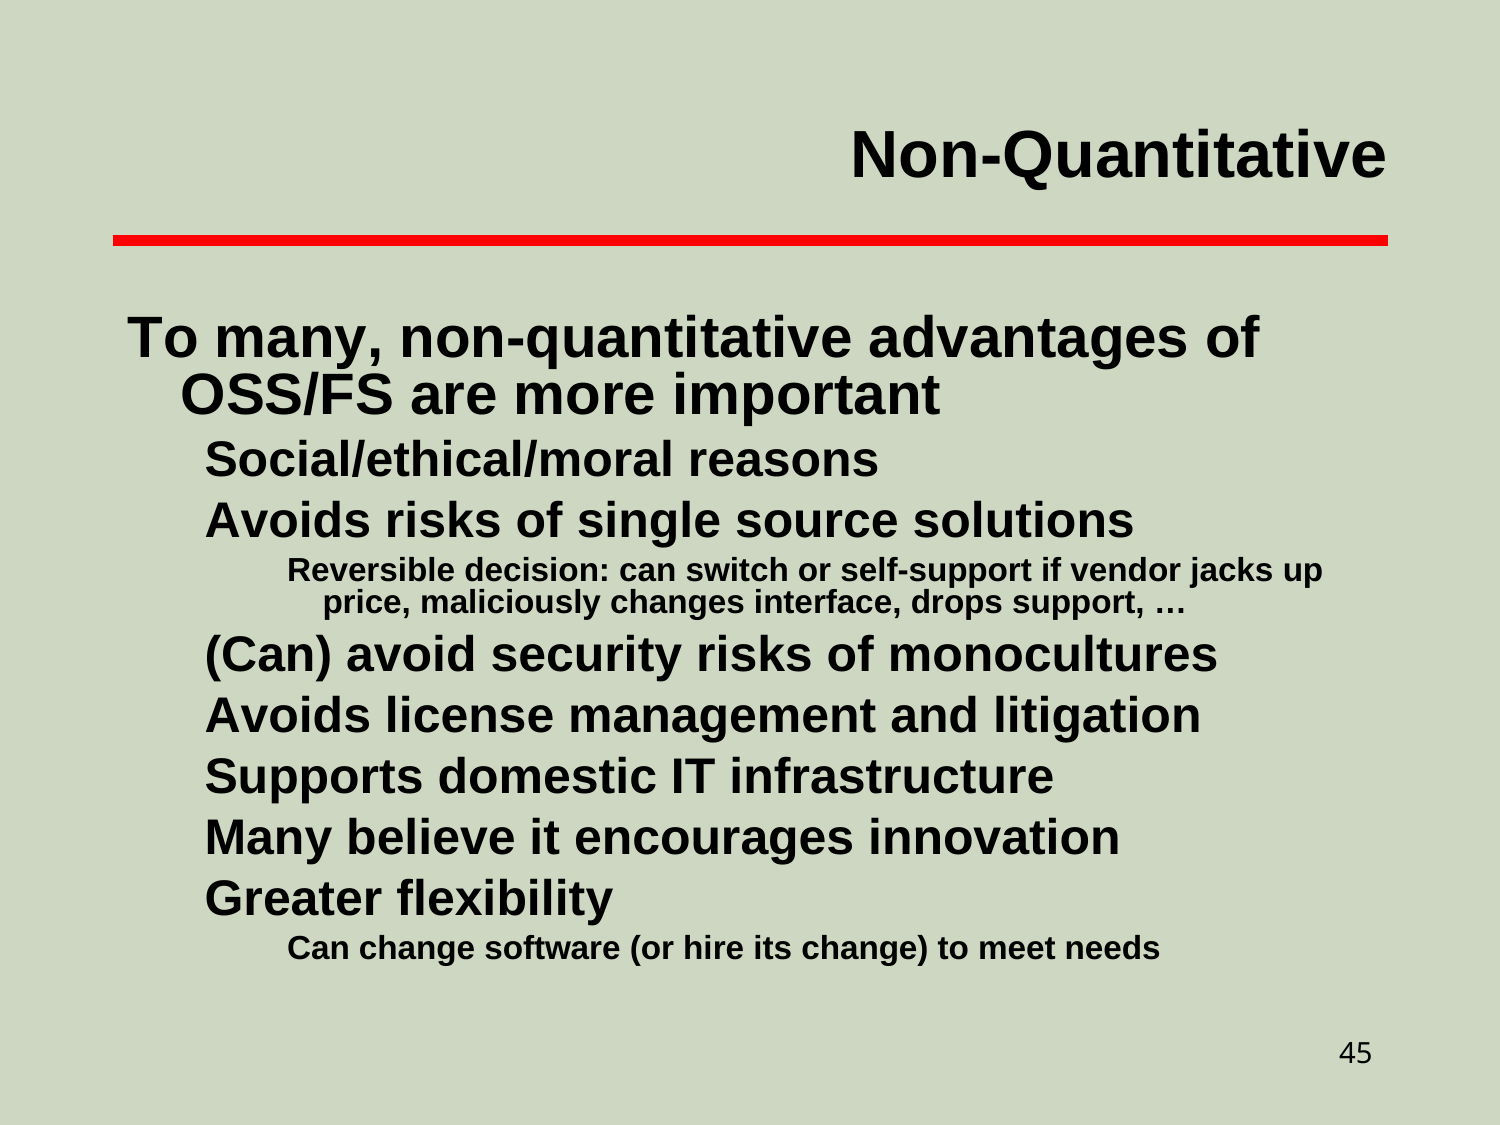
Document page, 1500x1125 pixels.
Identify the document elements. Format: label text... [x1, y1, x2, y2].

list To many, non-quantitative advantages of OSS/FS are more important Social/ethical/moral reasons Avoids risks of single source solutions Reversible decision: can switch or self-support if vendor jacks up price, maliciously changes interface, drops support, … (Can) avoid security risks of monocultures Avoids license management and litigation Supports domestic IT infrastructure Many believe it encourages innovation Greater flexibility Can change software (or hire its change) to meet needs [110, 312, 1391, 1037]
title Non-Quantitative [337, 85, 1388, 224]
